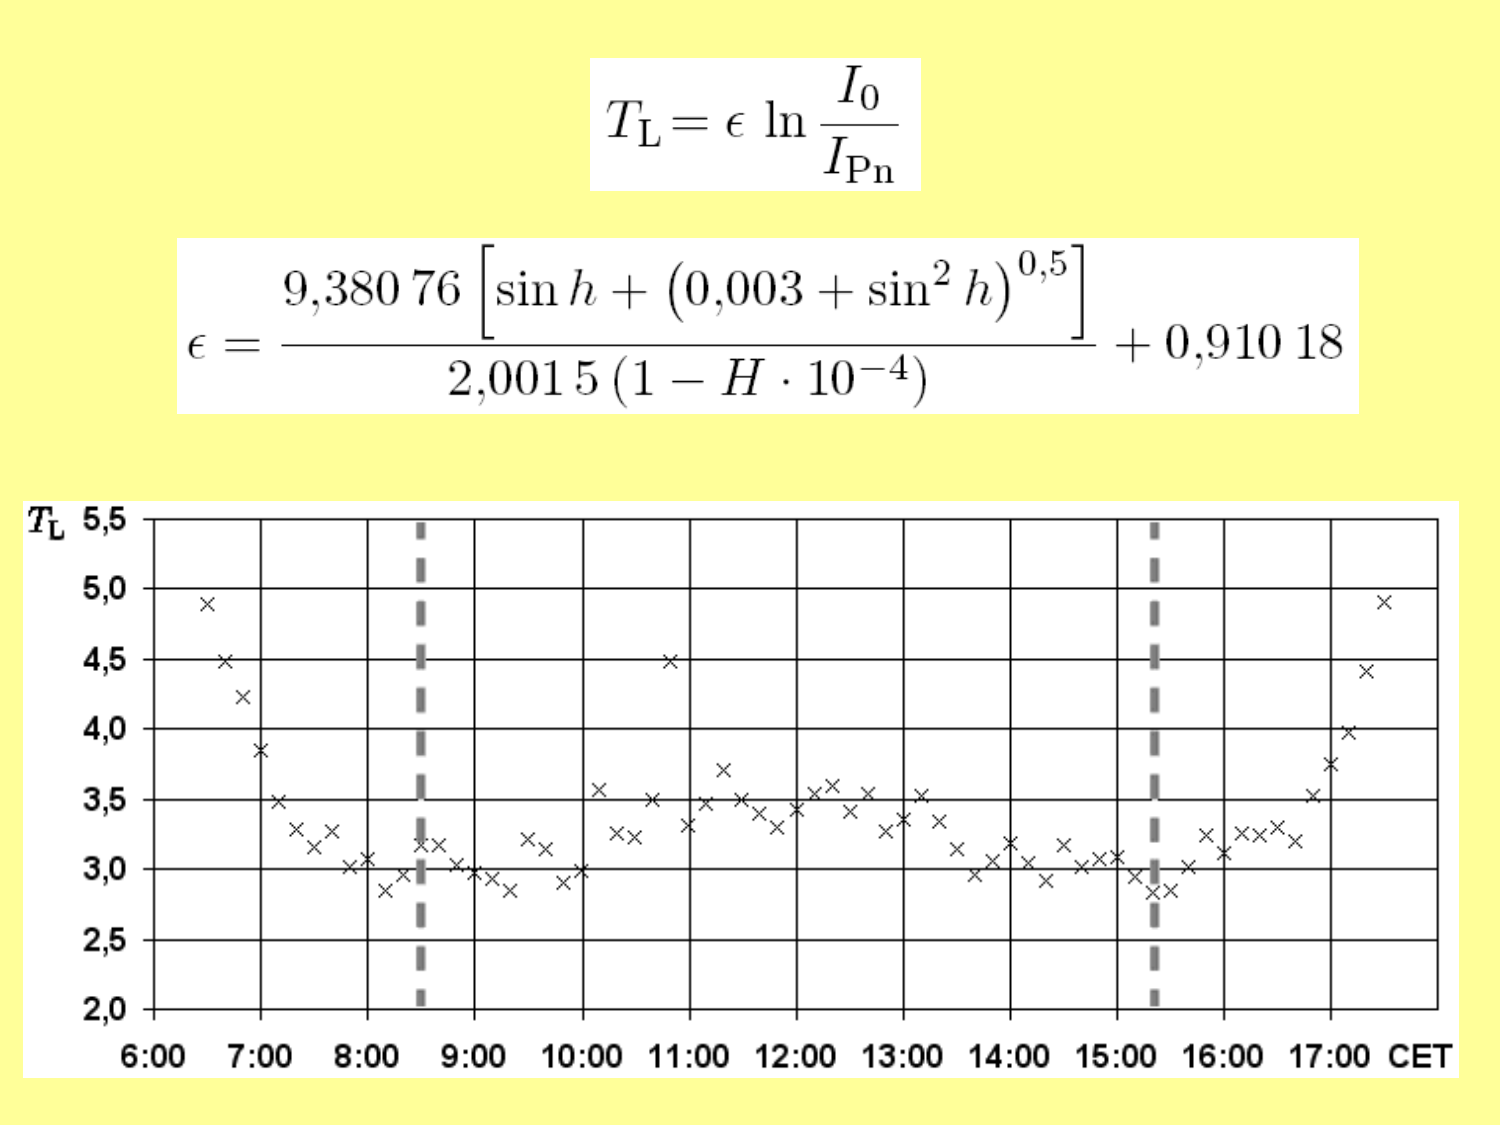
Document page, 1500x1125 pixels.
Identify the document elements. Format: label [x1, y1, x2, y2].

picture [177, 238, 1359, 414]
picture [590, 58, 921, 191]
picture [23, 501, 1459, 1078]
